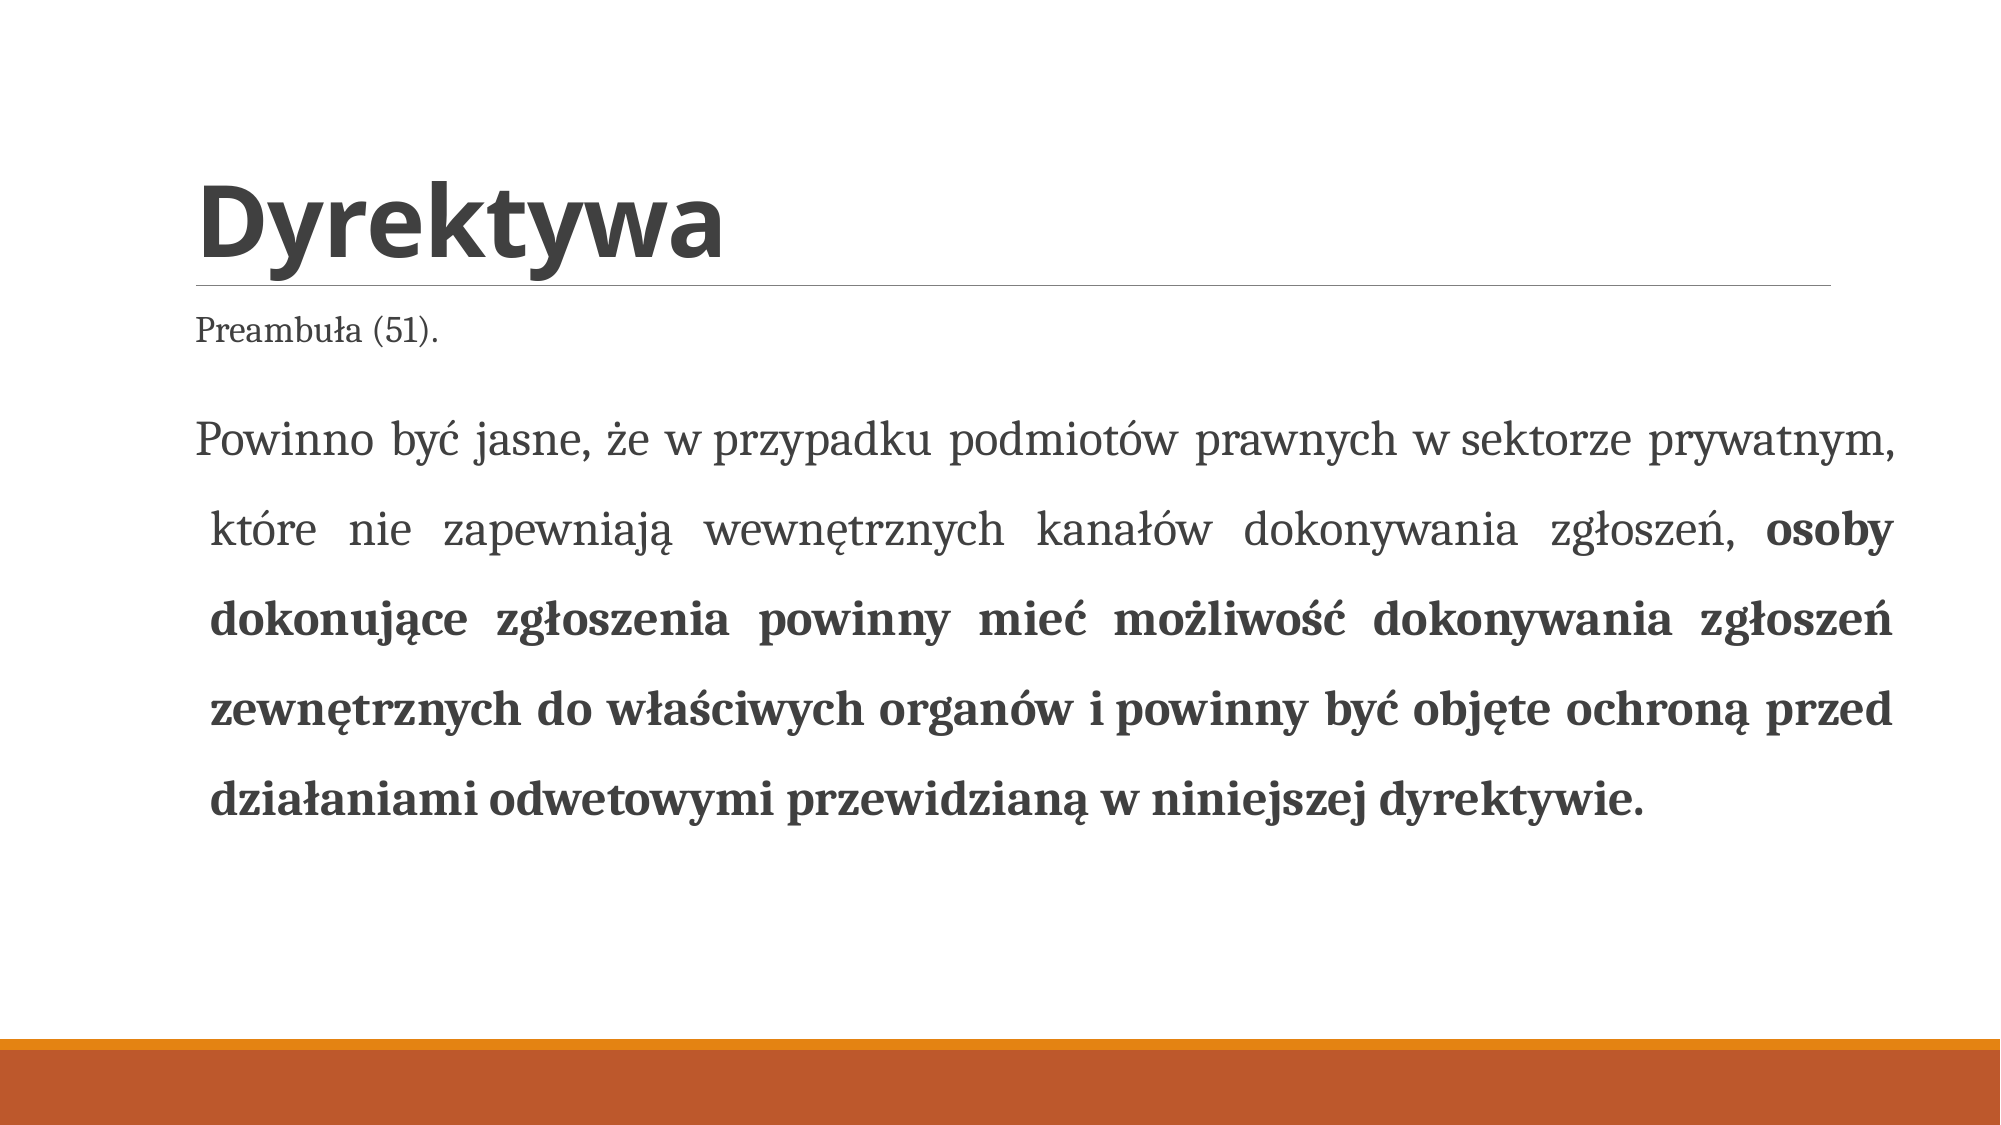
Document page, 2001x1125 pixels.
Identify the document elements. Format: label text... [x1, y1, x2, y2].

title Dyrektywa [180, 47, 1831, 286]
list Preambuła (51). Powinno być jasne, że w przypadku podmiotów prawnych w sektorze prywatnym, które nie zapewniają wewnętrznych kanałów dokonywania zgłoszeń, osoby dokonujące zgłoszenia powinny mieć możliwość dokonywania zgłoszeń zewnętrznych do właściwych organów i powinny być objęte ochroną przed działaniami odwetowymi przewidzianą w niniejszej dyrektywie. [180, 302, 1910, 1045]
